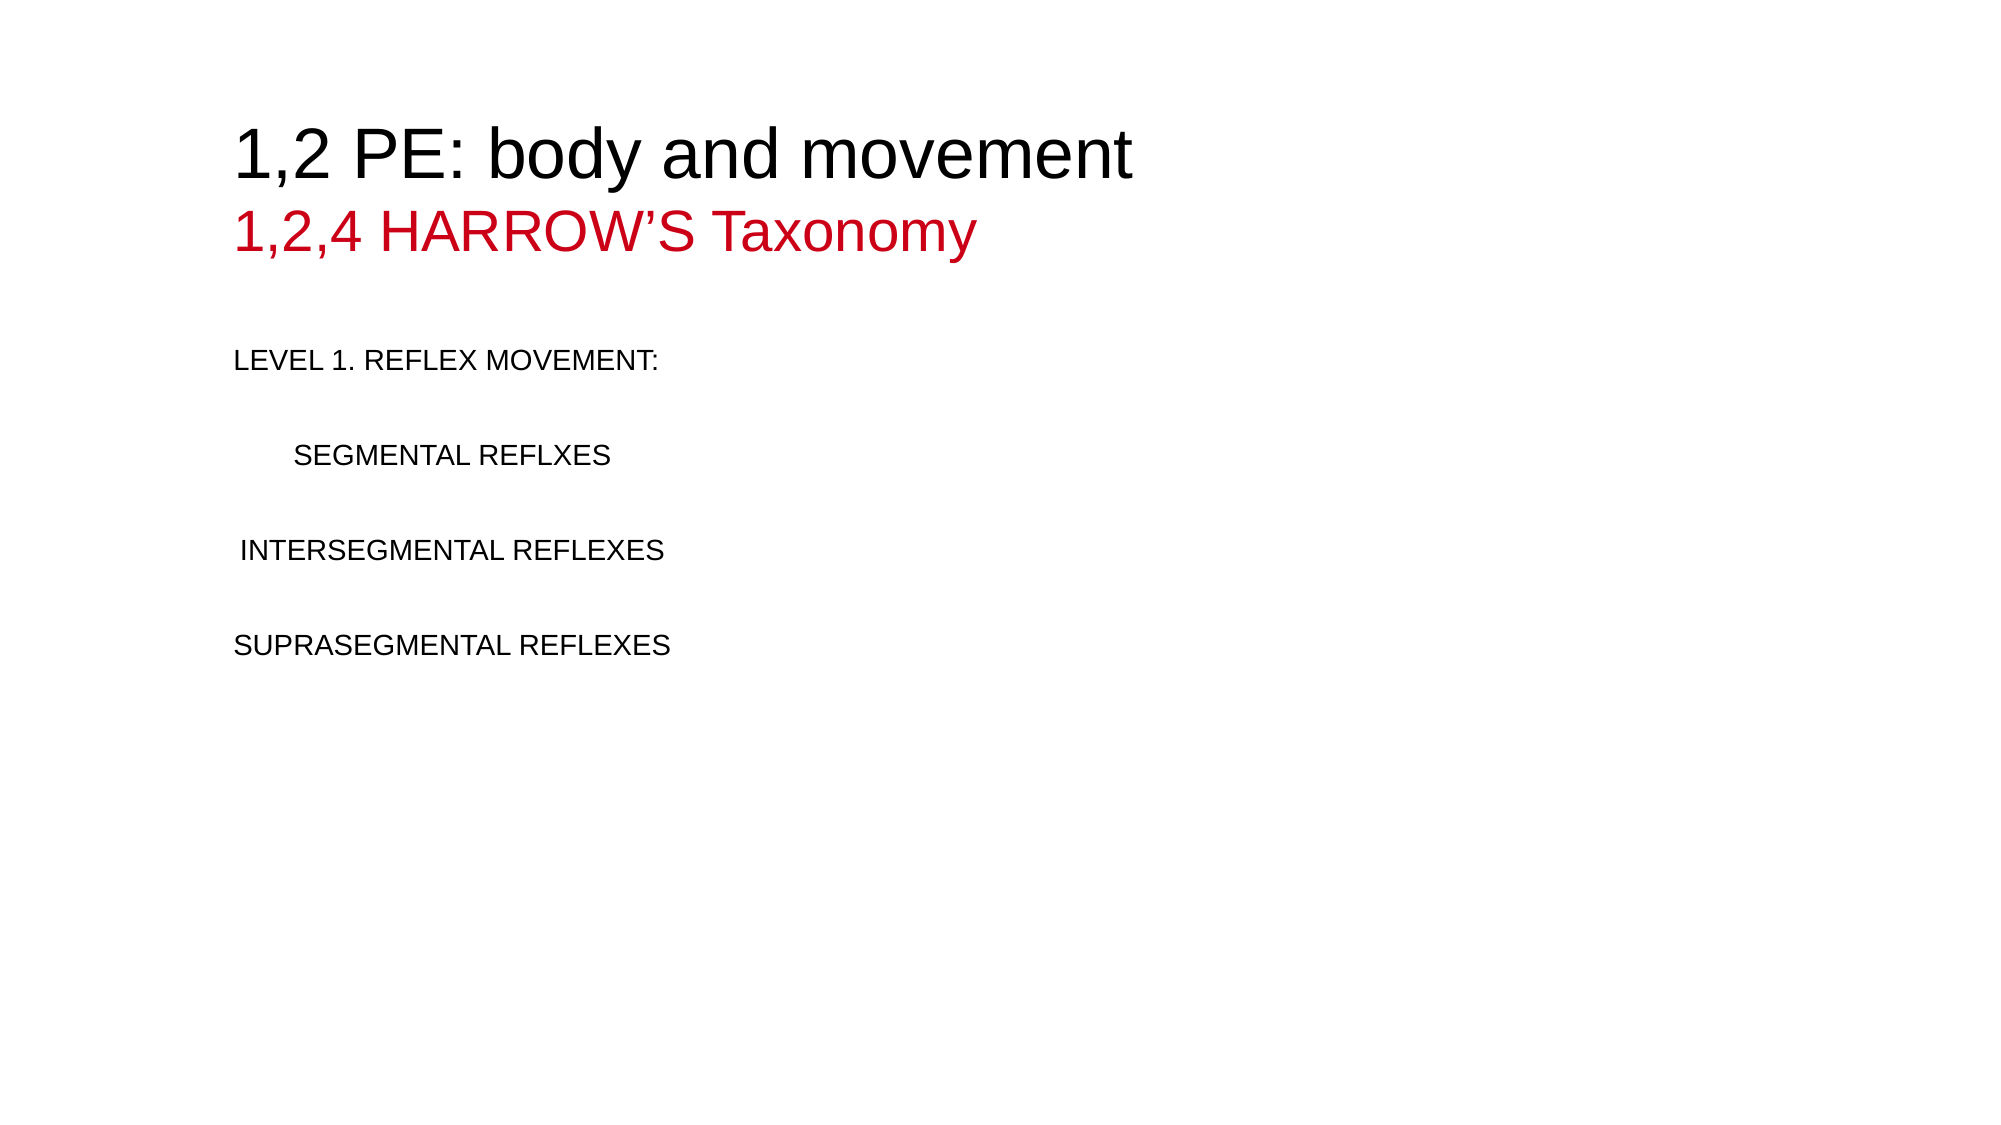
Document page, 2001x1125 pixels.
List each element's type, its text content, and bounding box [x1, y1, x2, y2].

list LEVEL 1. REFLEX MOVEMENT: SEGMENTAL REFLXES INTERSEGMENTAL REFLEXES SUPRASEGMENTAL REFLEXES [233, 341, 1140, 949]
title 1,2 PE: body and movement [233, 91, 1140, 193]
subtitle 1,2,4 HARROW’S Taxonomy [233, 193, 1140, 253]
